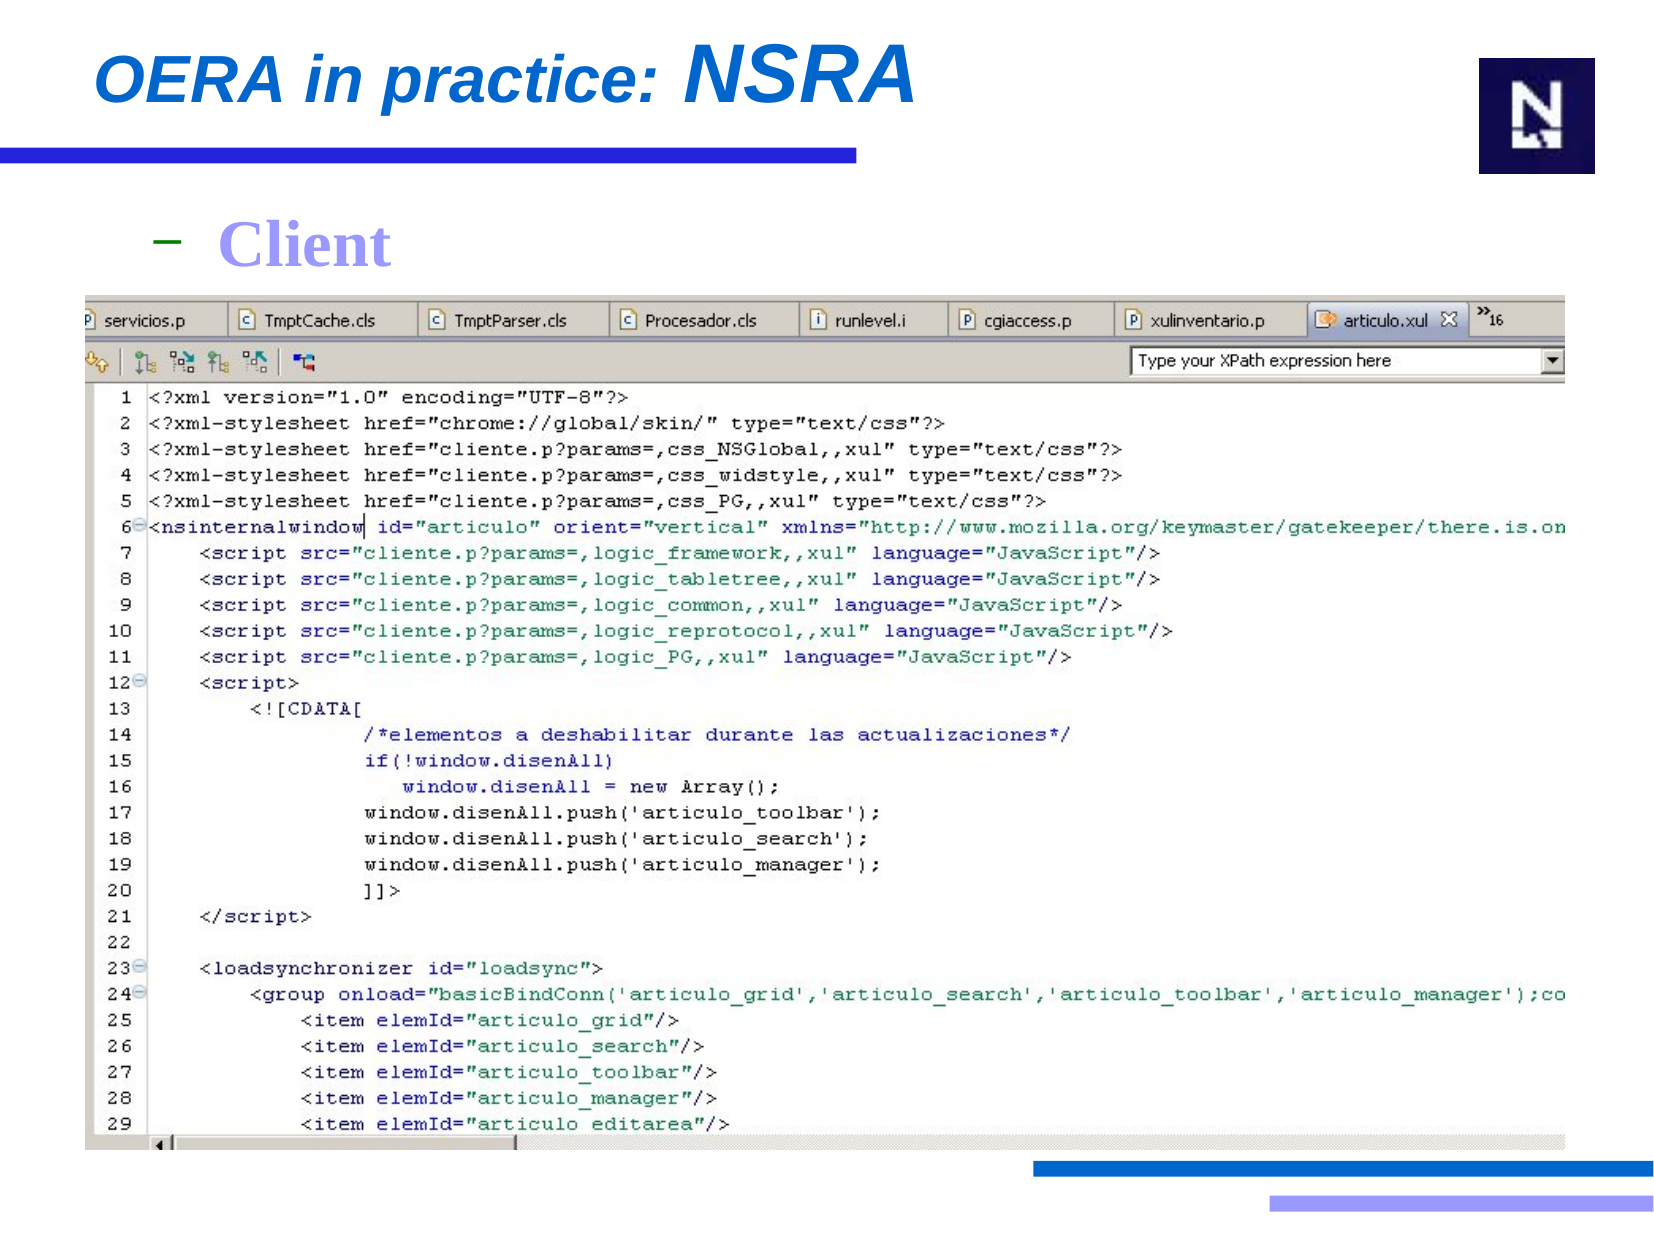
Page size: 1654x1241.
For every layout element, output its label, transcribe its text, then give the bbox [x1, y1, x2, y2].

picture [1479, 58, 1595, 174]
picture [85, 295, 1565, 1150]
title OERA in practice: NSRA [93, 0, 1506, 148]
list Client Client logic nsXUL: Nómade Soft XUL framework [59, 206, 1561, 1132]
